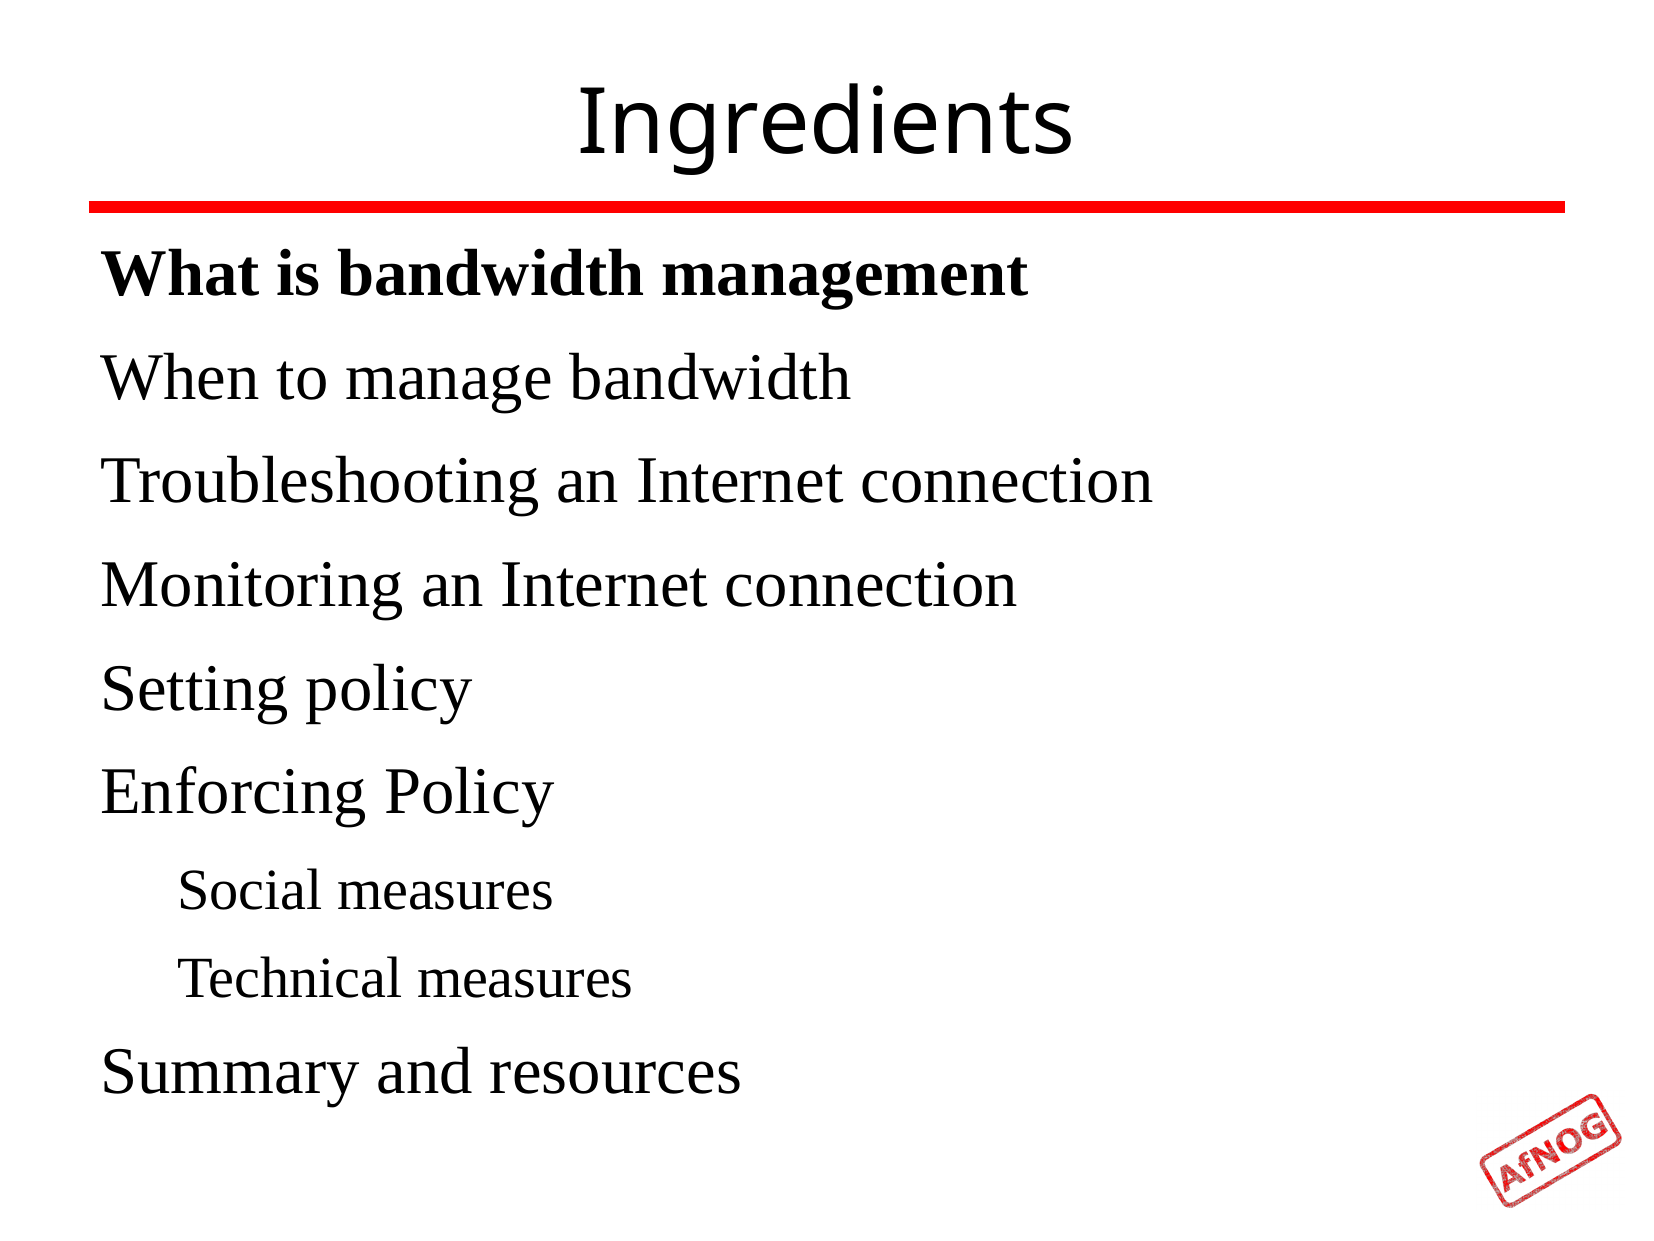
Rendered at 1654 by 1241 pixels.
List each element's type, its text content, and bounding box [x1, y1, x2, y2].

picture [1476, 1090, 1625, 1211]
title Ingredients [88, 29, 1565, 207]
list What is bandwidth management When to manage bandwidth Troubleshooting an Internet connection Monitoring an Internet connection Setting policy Enforcing Policy Social measures Technical measures Summary and resources [82, 236, 1571, 1109]
